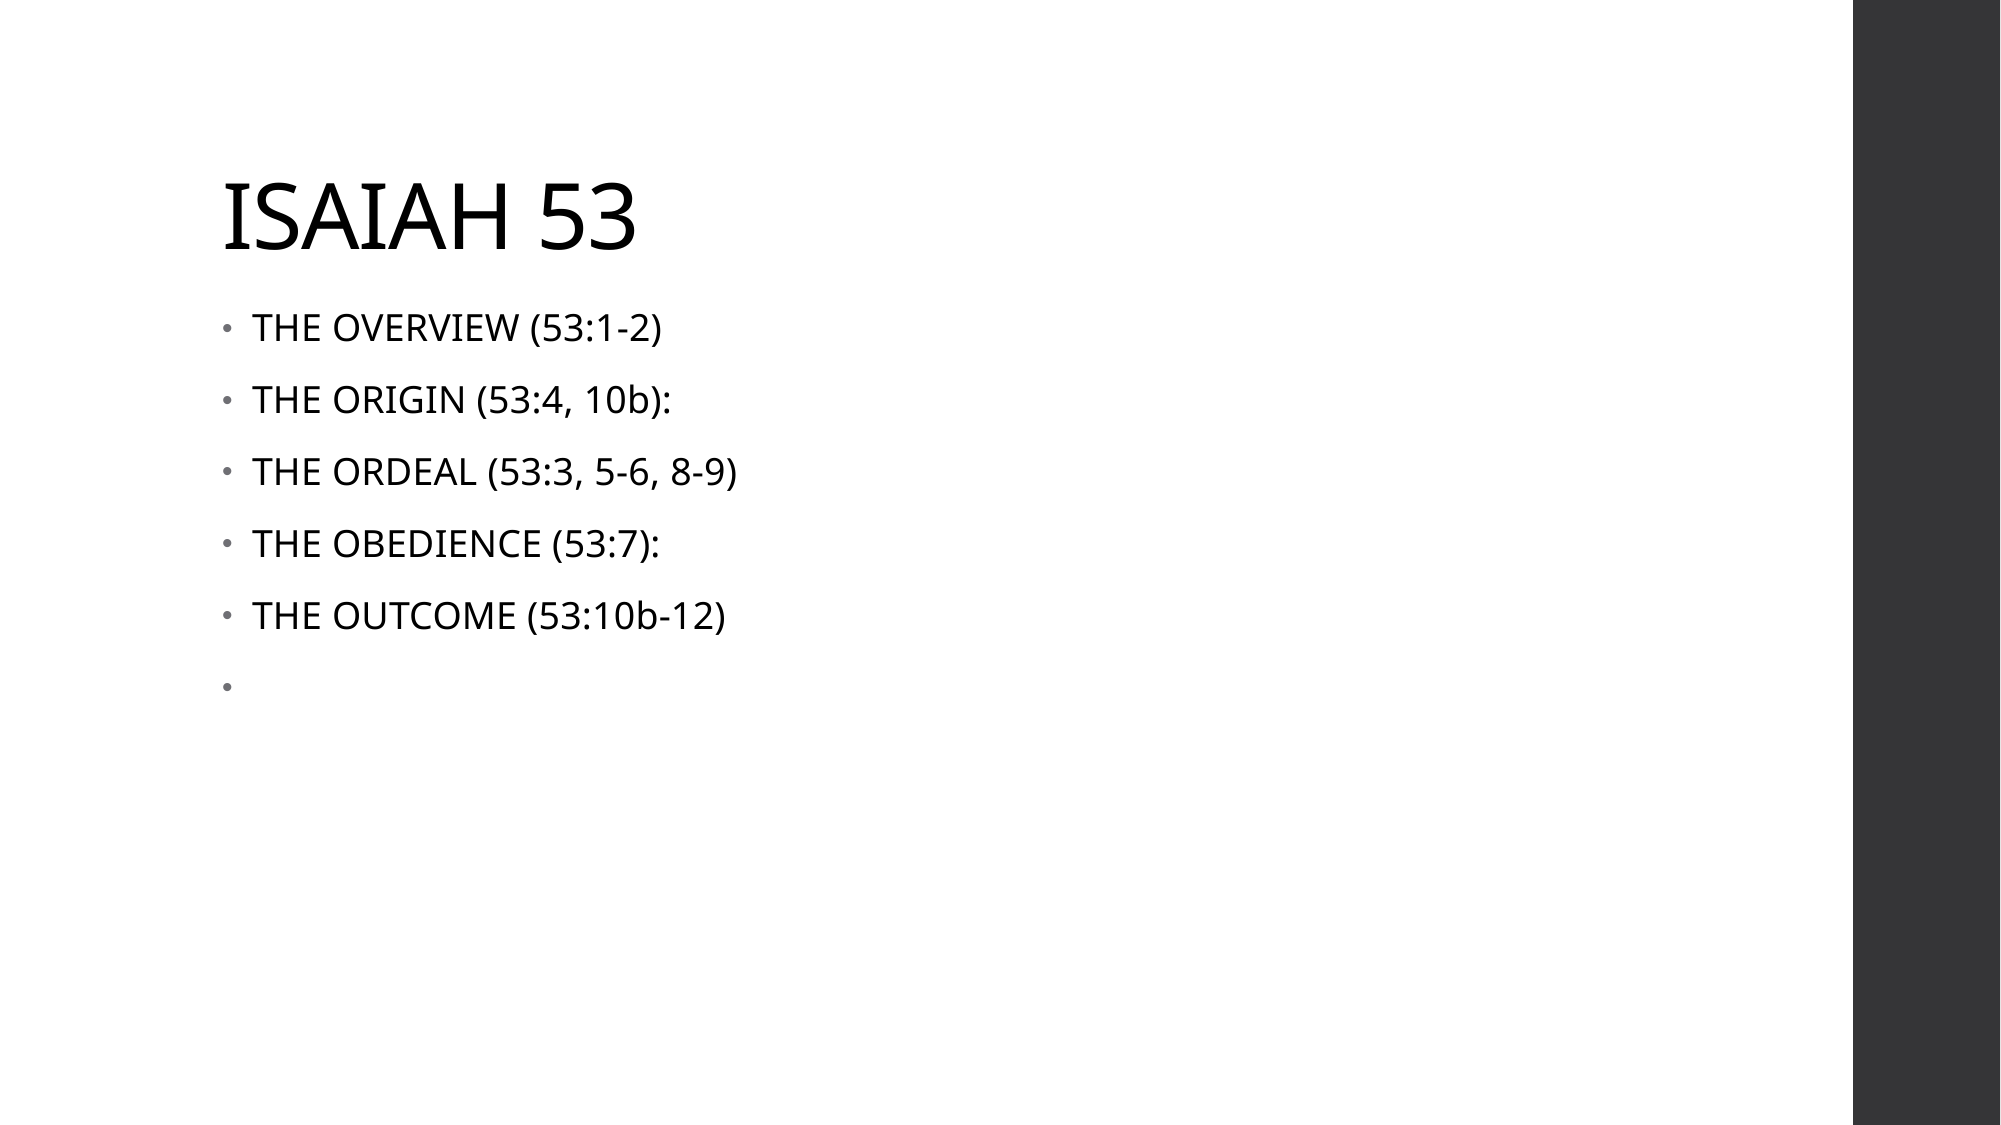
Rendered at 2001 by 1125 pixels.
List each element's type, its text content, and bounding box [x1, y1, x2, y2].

list THE OVERVIEW (53:1-2) THE ORIGIN (53:4, 10b): THE ORDEAL (53:3, 5-6, 8-9) THE OBEDIENCE (53:7): THE OUTCOME (53:10b-12) [206, 299, 1617, 1014]
title ISAIAH 53 [206, 60, 1797, 278]
